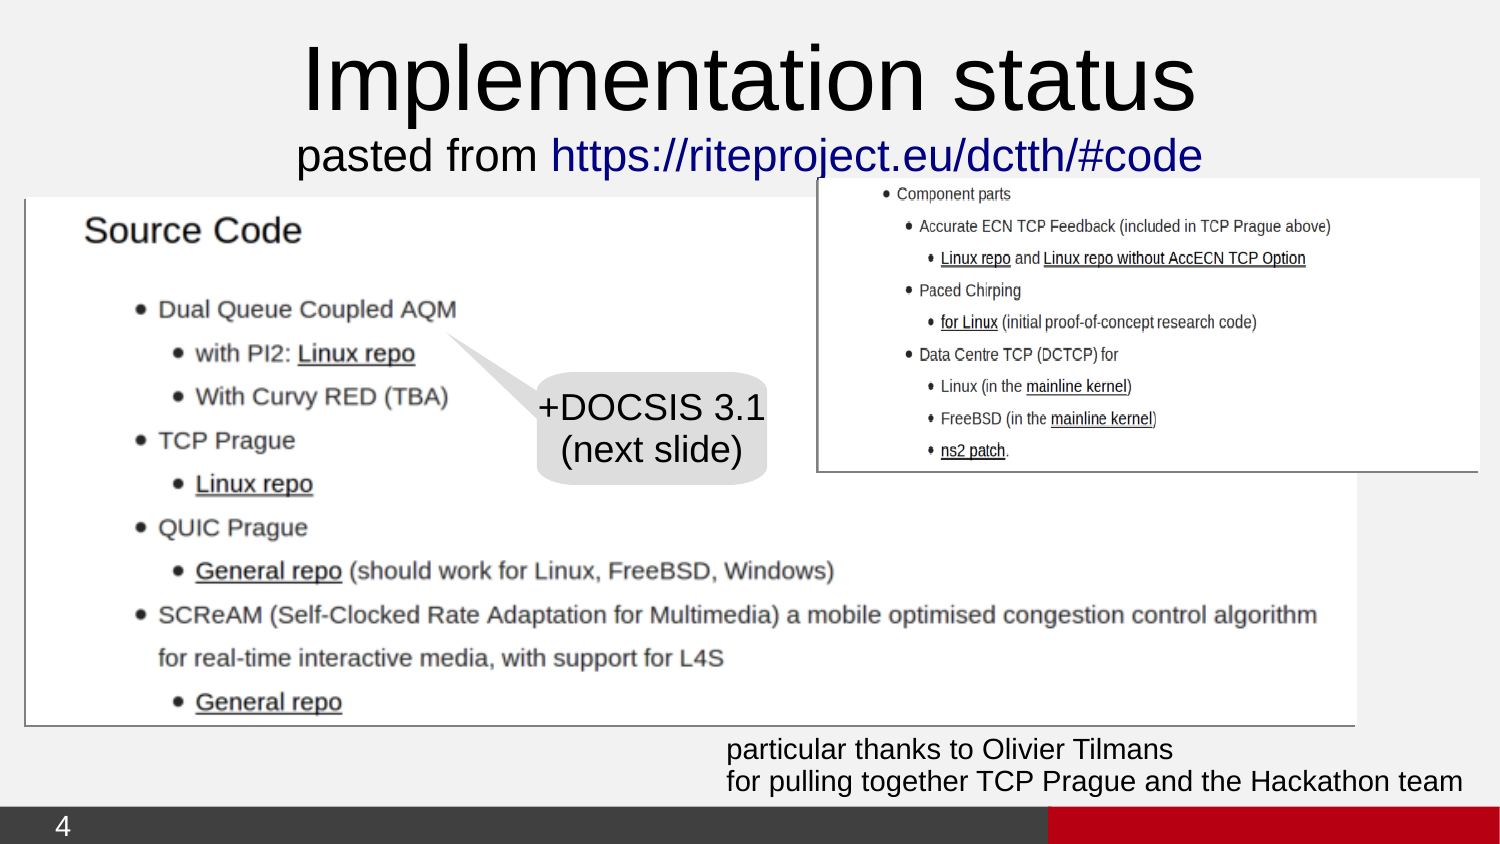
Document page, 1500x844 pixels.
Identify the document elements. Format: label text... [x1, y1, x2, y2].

title Implementation status pasted from https://riteproject.eu/dctth/#code [75, 26, 1425, 181]
text_box particular thanks to Olivier Tilmans for pulling together TCP Prague and the Hackathon team [711, 725, 1480, 806]
picture [26, 197, 1357, 725]
text_box +DOCSIS 3.1 (next slide) [446, 332, 768, 485]
picture [818, 178, 1480, 471]
